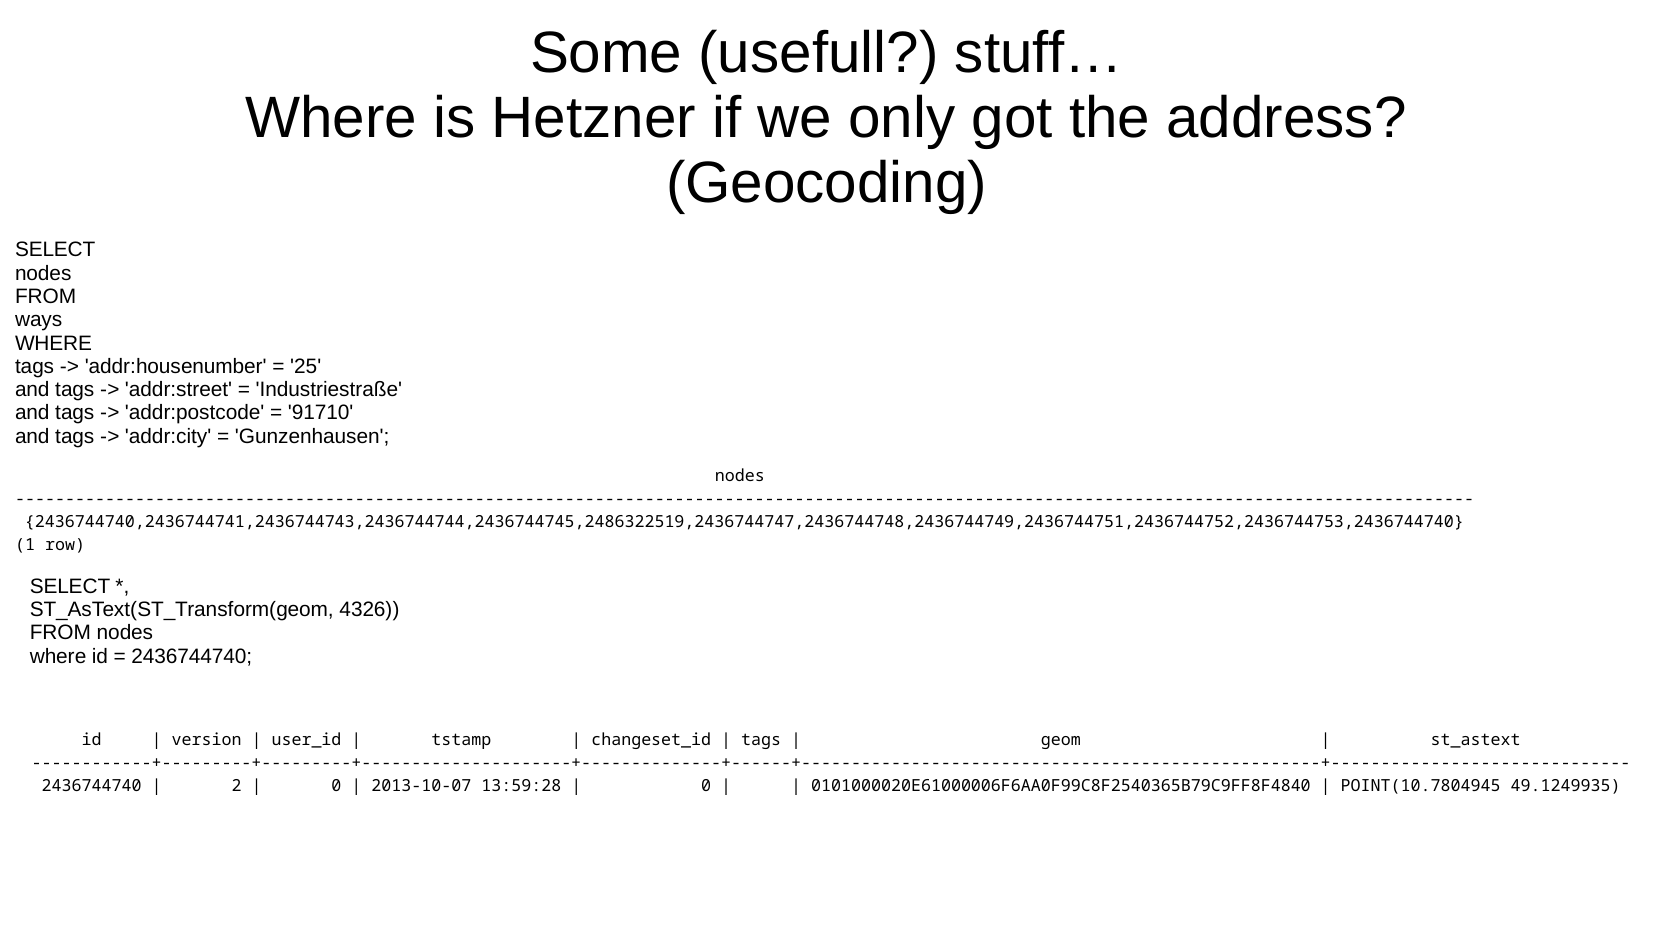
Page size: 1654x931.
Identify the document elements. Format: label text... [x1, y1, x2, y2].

text_box SELECT *, ST_AsText(ST_Transform(geom, 4326)) FROM nodes where id = 2436744740; [15, 567, 722, 751]
text_box id | version | user_id | tstamp | changeset_id | tags | geom | st_astext ------------+---------+---------+---------------------+--------------+------+----------------------------------------------------+------------------------------ 2436744740 | 2 | 0 | 2013-10-07 13:59:28 | 0 | | 0101000020E61000006F6AA0F99C8F2540365B79C9FF8F4840 | POINT(10.7804945 49.1249935) [16, 720, 1654, 931]
title Some (usefull?) stuff… Where is Hetzner if we only got the address? (Geocoding) [82, 15, 1571, 200]
subtitle SELECT nodes FROM ways WHERE tags -> 'addr:housenumber' = '25' and tags -> 'addr:street' = 'Industriestraße' and tags -> 'addr:postcode' = '91710' and tags -> 'addr:city' = 'Gunzenhausen'; [15, 200, 1621, 456]
text_box nodes -------------------------------------------------------------------------------------------------------------------------------------------------- {2436744740,2436744741,2436744743,2436744744,2436744745,2486322519,2436744747,2436744748,2436744749,2436744751,2436744752,2436744753,2436744740} (1 row) [0, 456, 1654, 556]
